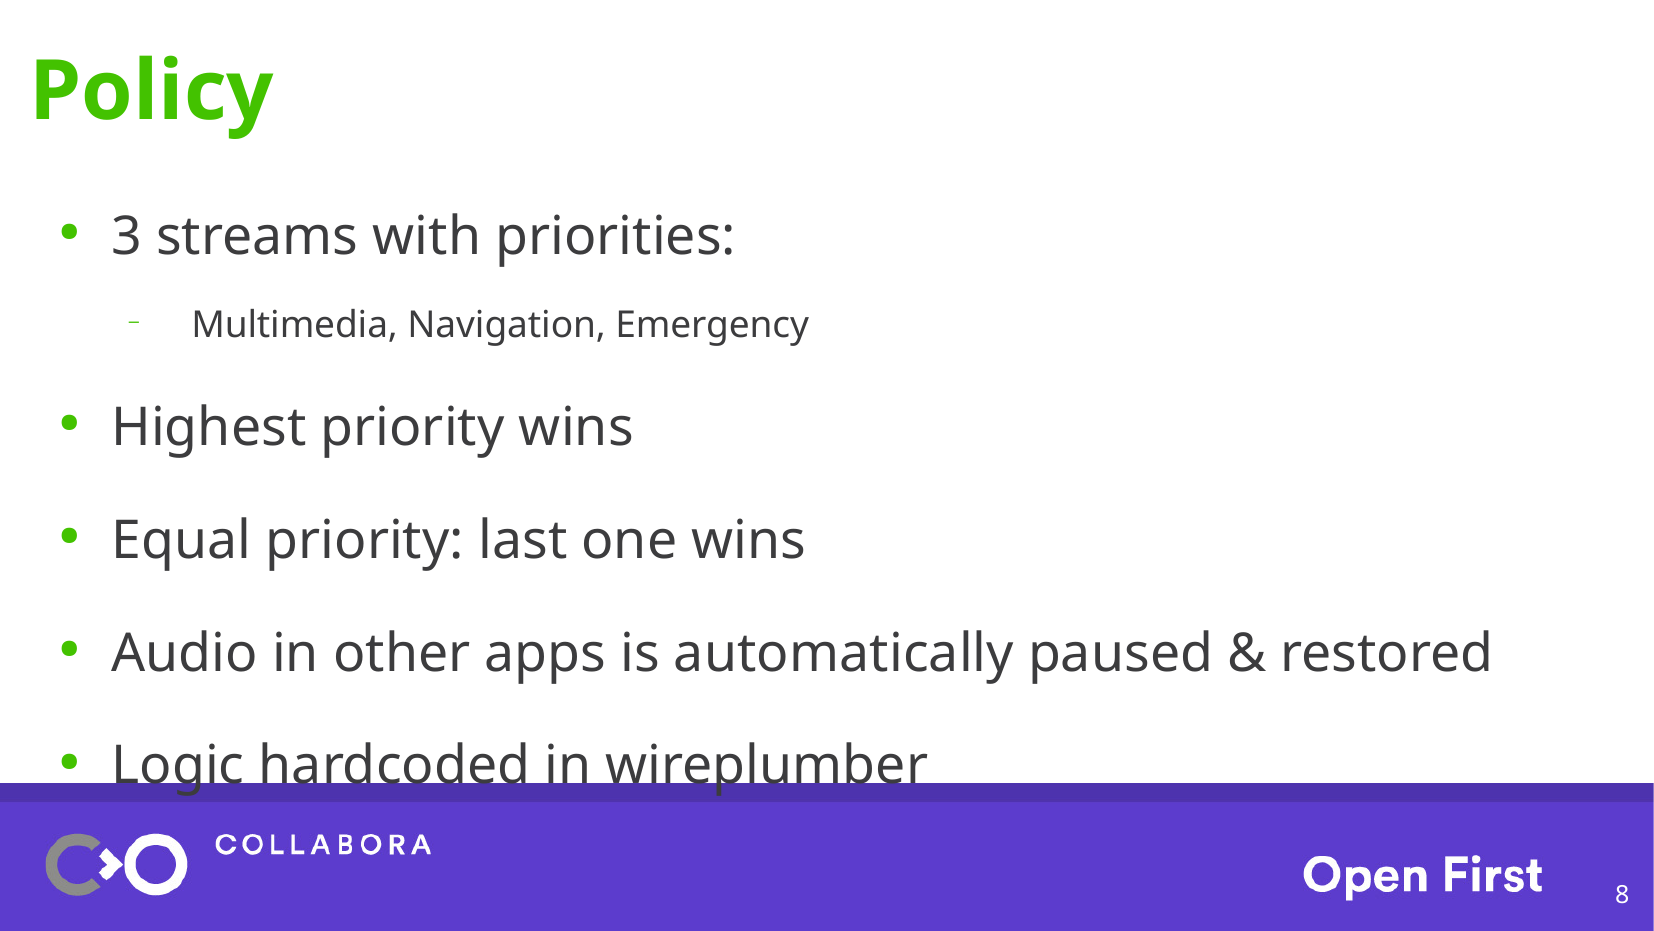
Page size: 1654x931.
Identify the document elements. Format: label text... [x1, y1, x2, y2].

title Policy [29, 28, 1603, 147]
picture [0, 0, 1654, 931]
list 3 streams with priorities: Multimedia, Navigation, Emergency Highest priority wins Equal priority: last one wins Audio in other apps is automatically paused & restored Logic hardcoded in wireplumber [41, 160, 1614, 804]
